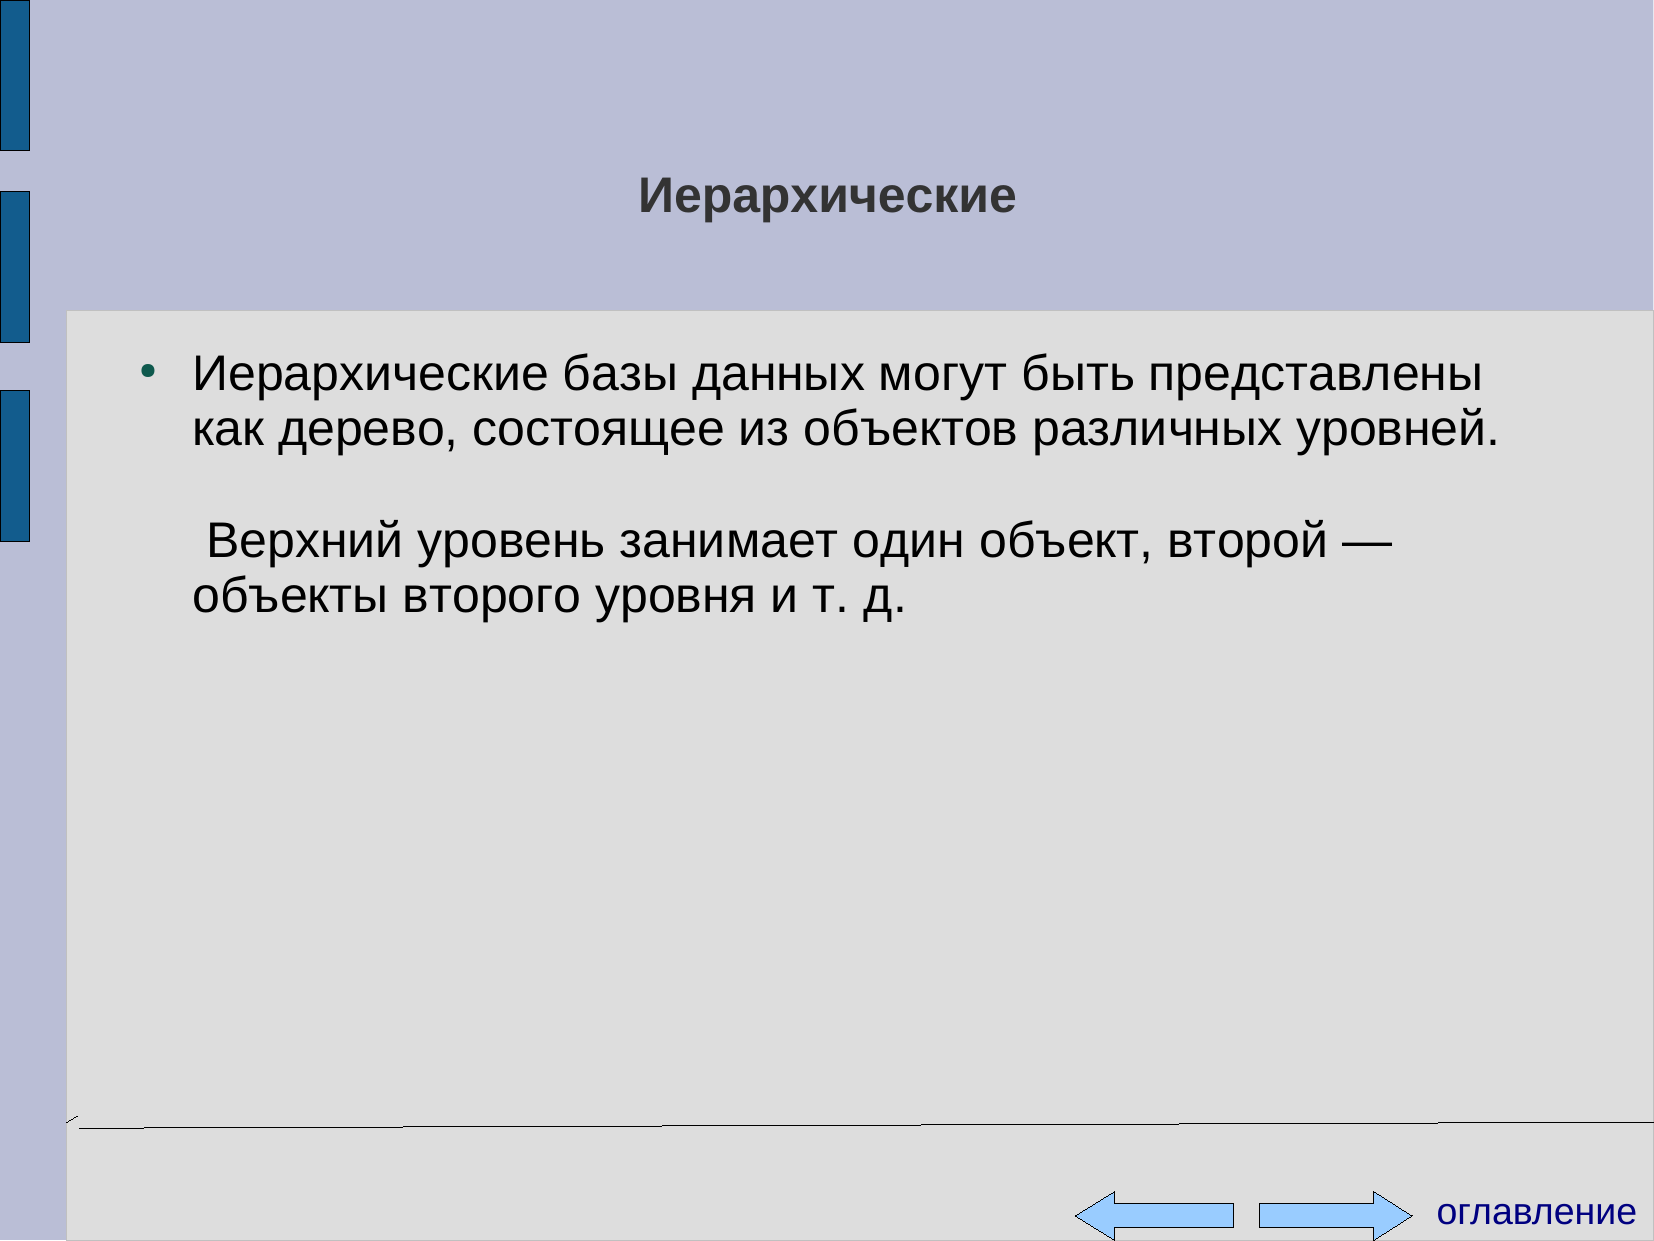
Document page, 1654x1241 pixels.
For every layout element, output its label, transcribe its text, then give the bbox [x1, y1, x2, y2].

list Иерархические базы данных могут быть представлены как дерево, состоящее из объектов различных уровней. Верхний уровень занимает один объект, второй — объекты второго уровня и т. д. [121, 344, 1534, 1127]
text_box [1259, 1191, 1413, 1241]
title Иерархические [121, 91, 1534, 299]
text_box оглавление [1421, 1183, 1654, 1241]
text_box [1075, 1191, 1234, 1241]
